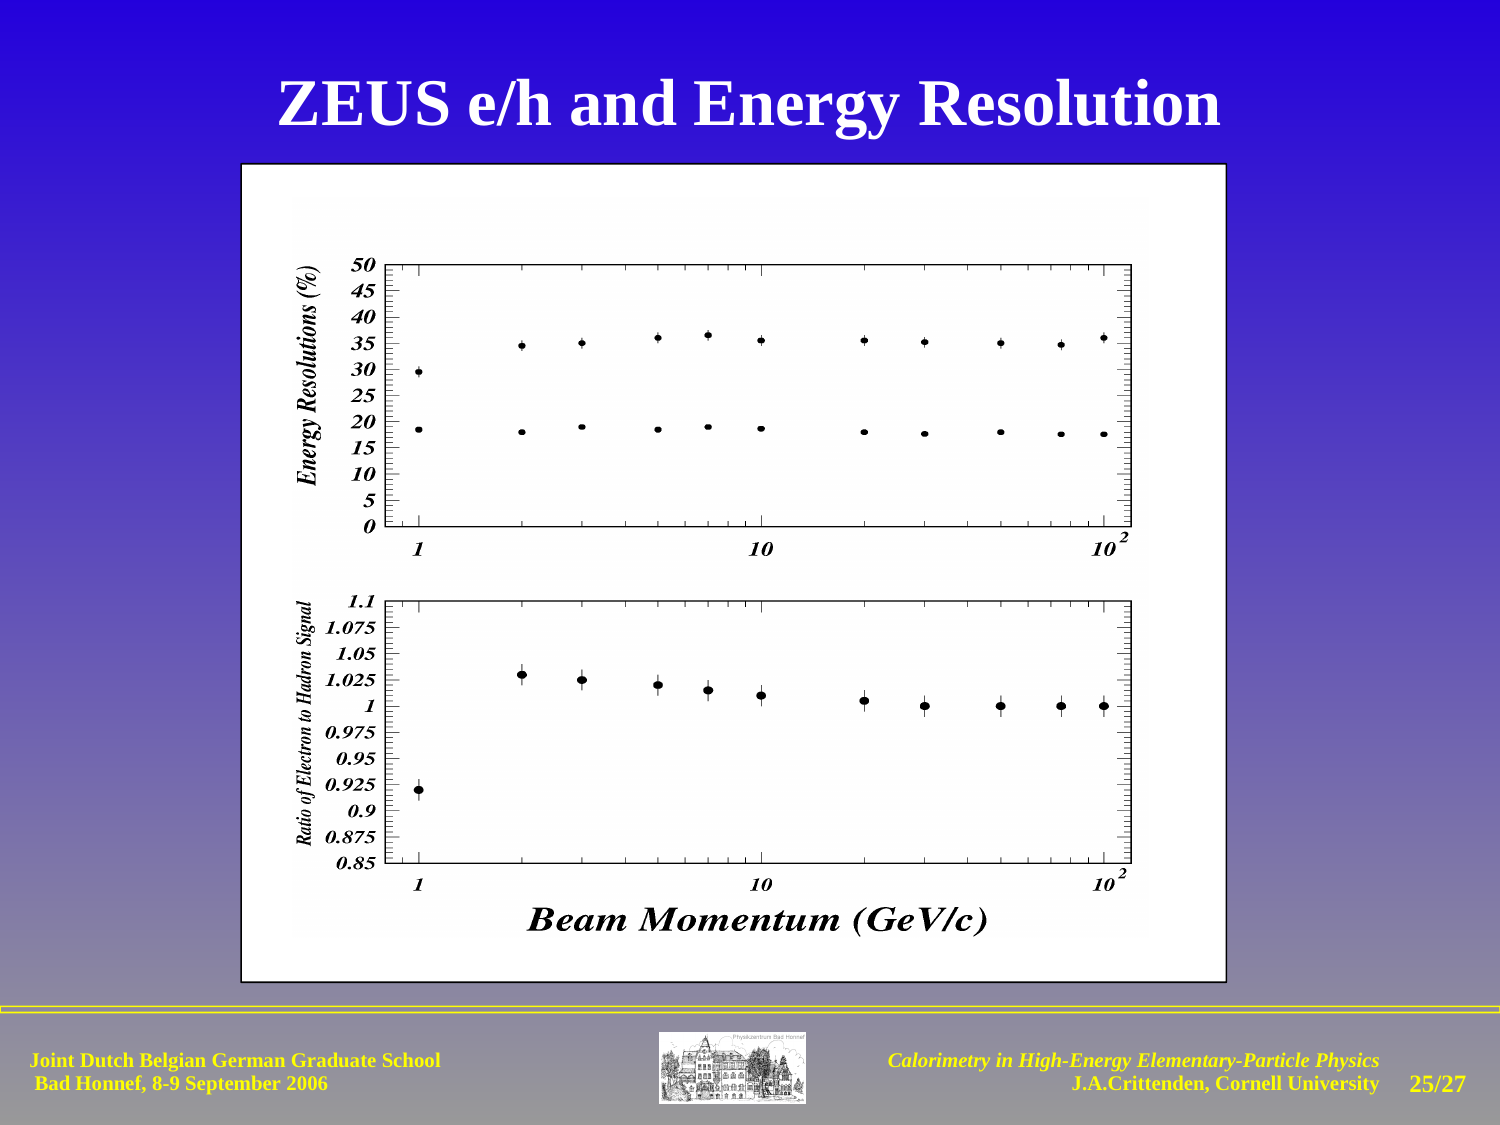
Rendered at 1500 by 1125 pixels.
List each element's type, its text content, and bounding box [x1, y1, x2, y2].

title ZEUS e/h and Energy Resolution [112, 34, 1388, 172]
text_box [241, 172, 1227, 983]
picture [292, 197, 1149, 938]
picture [659, 1032, 806, 1104]
